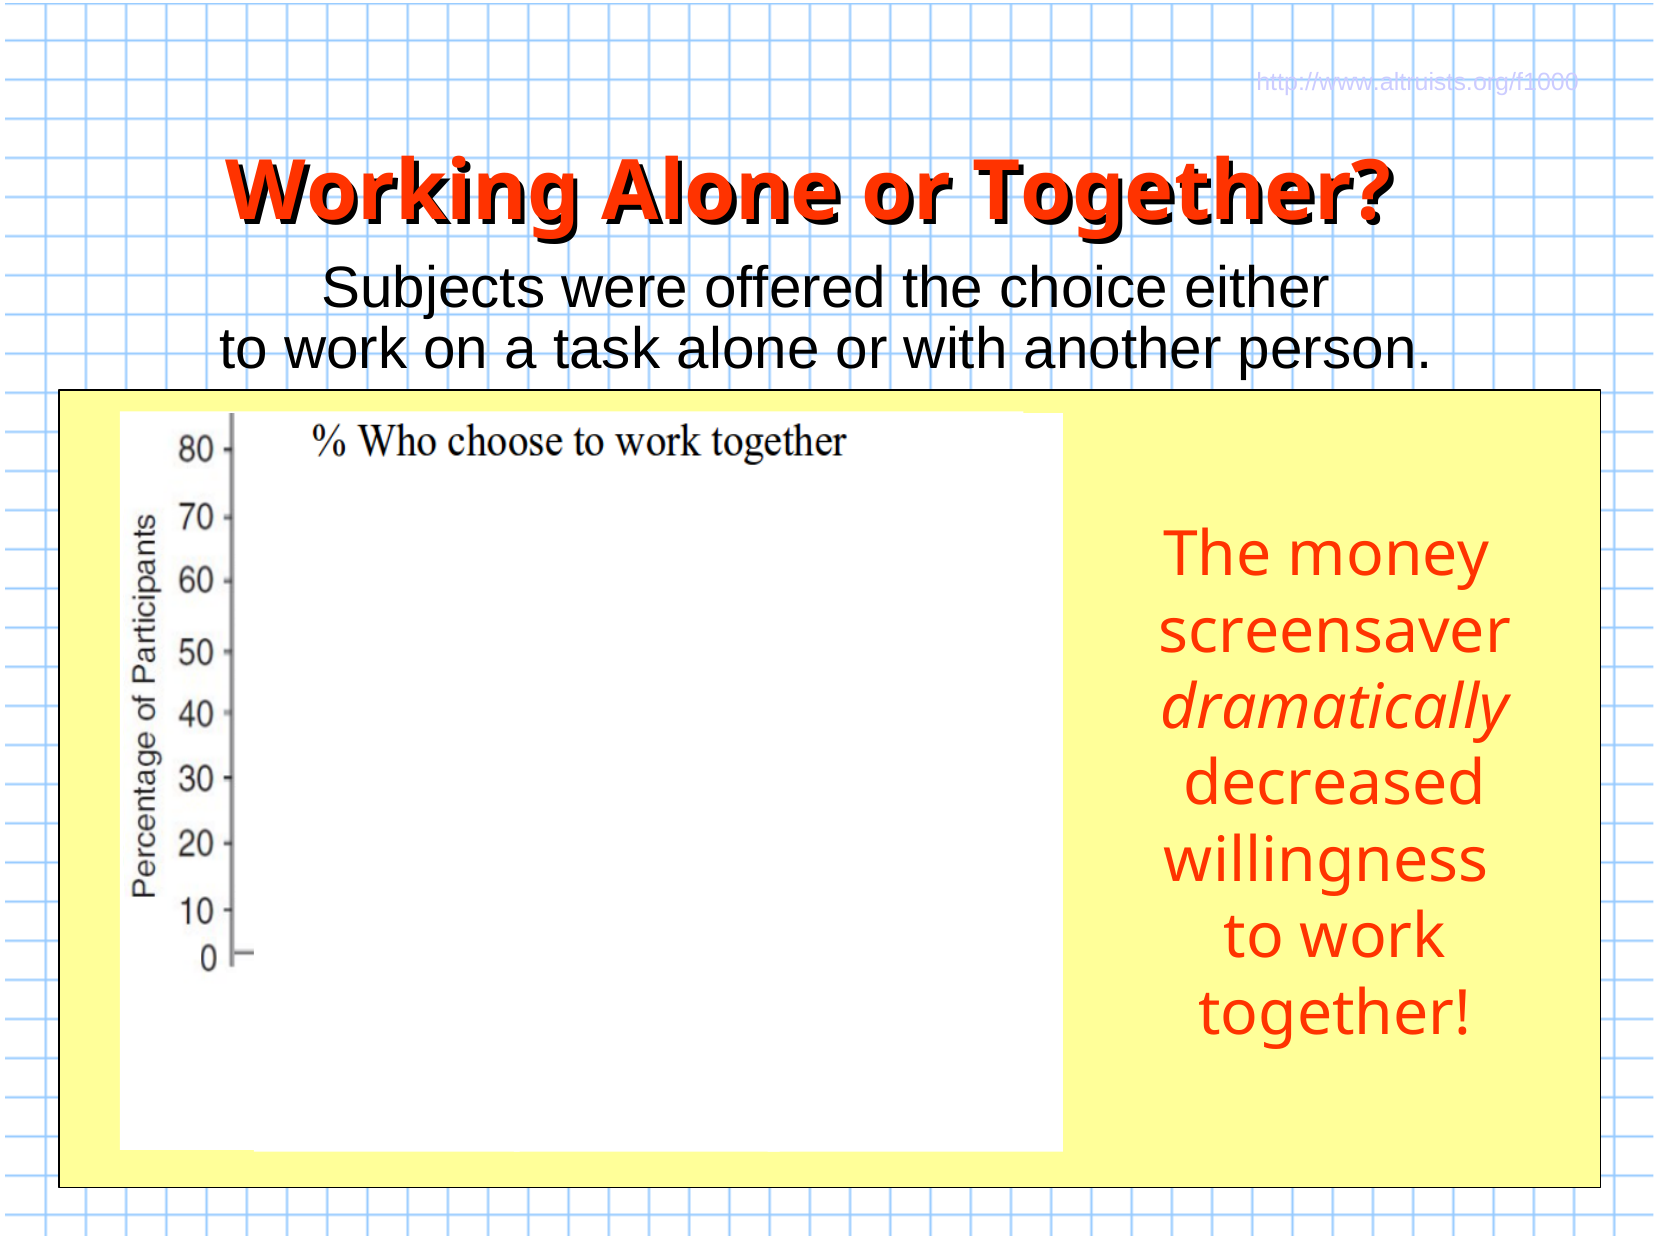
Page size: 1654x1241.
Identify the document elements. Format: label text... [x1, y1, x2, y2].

text_box [59, 389, 1601, 1188]
picture [5, 3, 1654, 1236]
text_box Working Alone or Together? [183, 112, 1436, 245]
text_box Subjects were offered the choice either to work on a task alone or with another person. [118, 243, 1536, 385]
text_box The money screensaver dramatically decreased willingness to work together! [1092, 514, 1578, 1045]
text_box http://www.altruists.org/f1000 [939, 59, 1595, 103]
